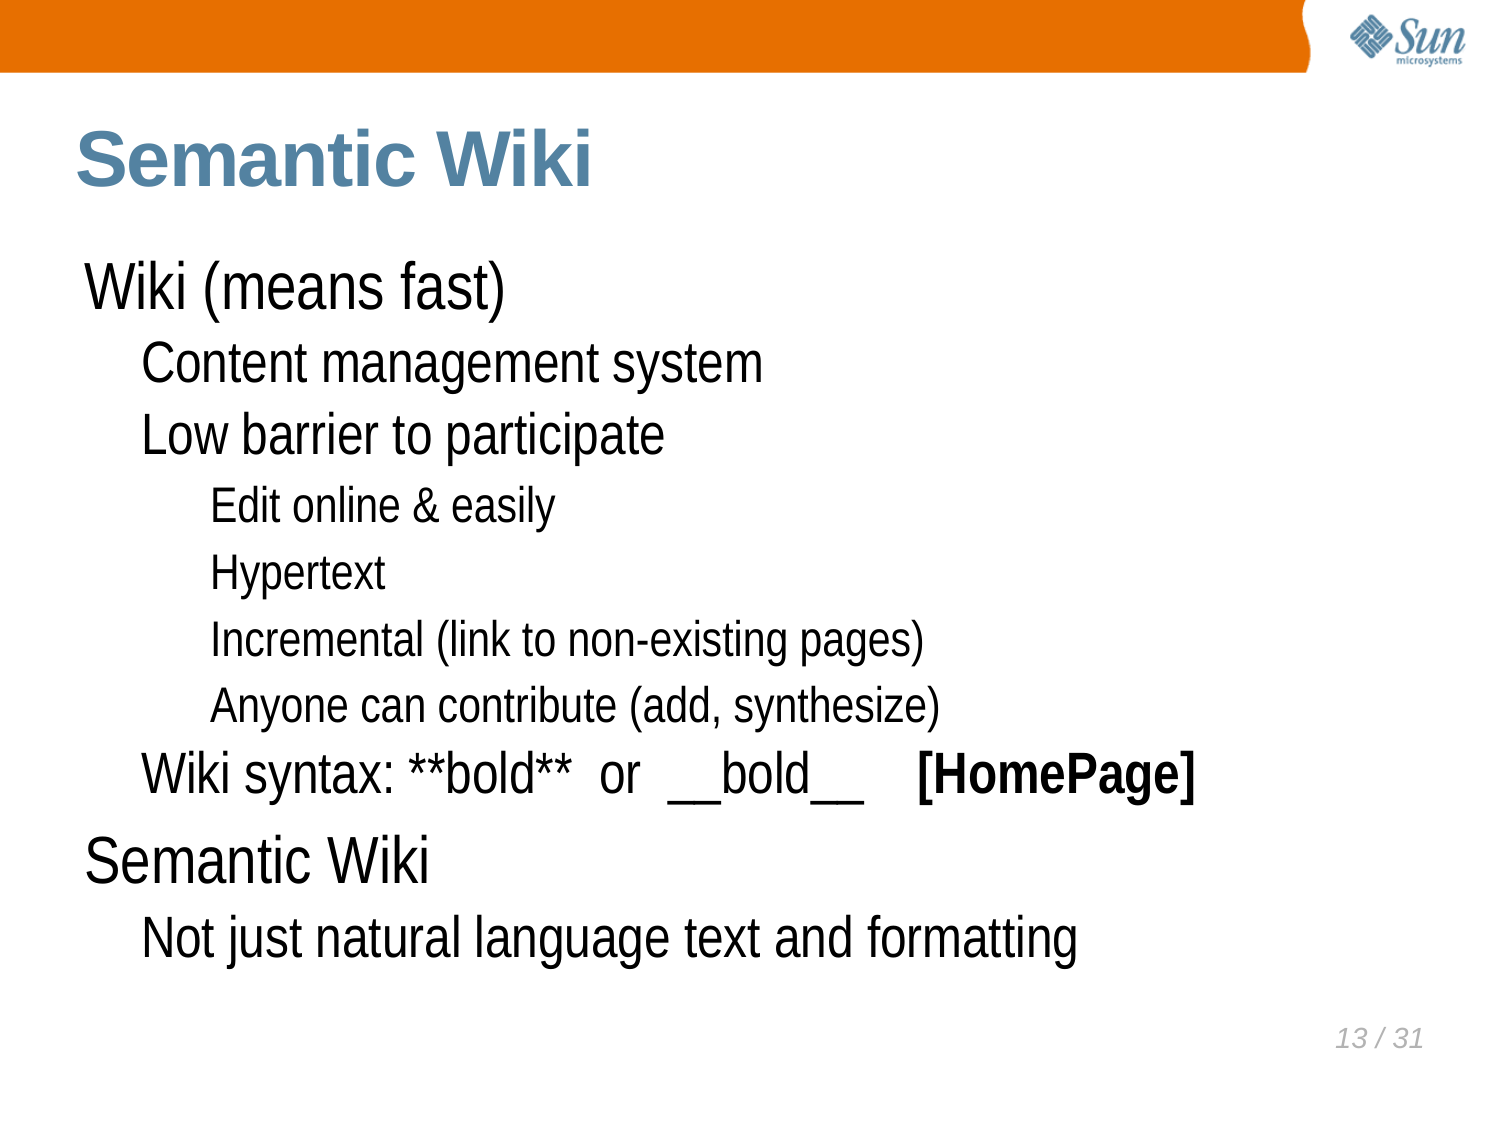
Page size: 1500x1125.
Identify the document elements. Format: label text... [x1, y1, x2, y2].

list Wiki (means fast) Content management system Low barrier to participate Edit online & easily Hypertext Incremental (link to non-existing pages) Anyone can contribute (add, synthesize) Wiki syntax: **bold** or __bold__ [HomePage] Semantic Wiki Not just natural language text and formatting [64, 257, 1402, 1017]
title Semantic Wiki [75, 122, 1438, 228]
picture [0, 0, 1500, 75]
